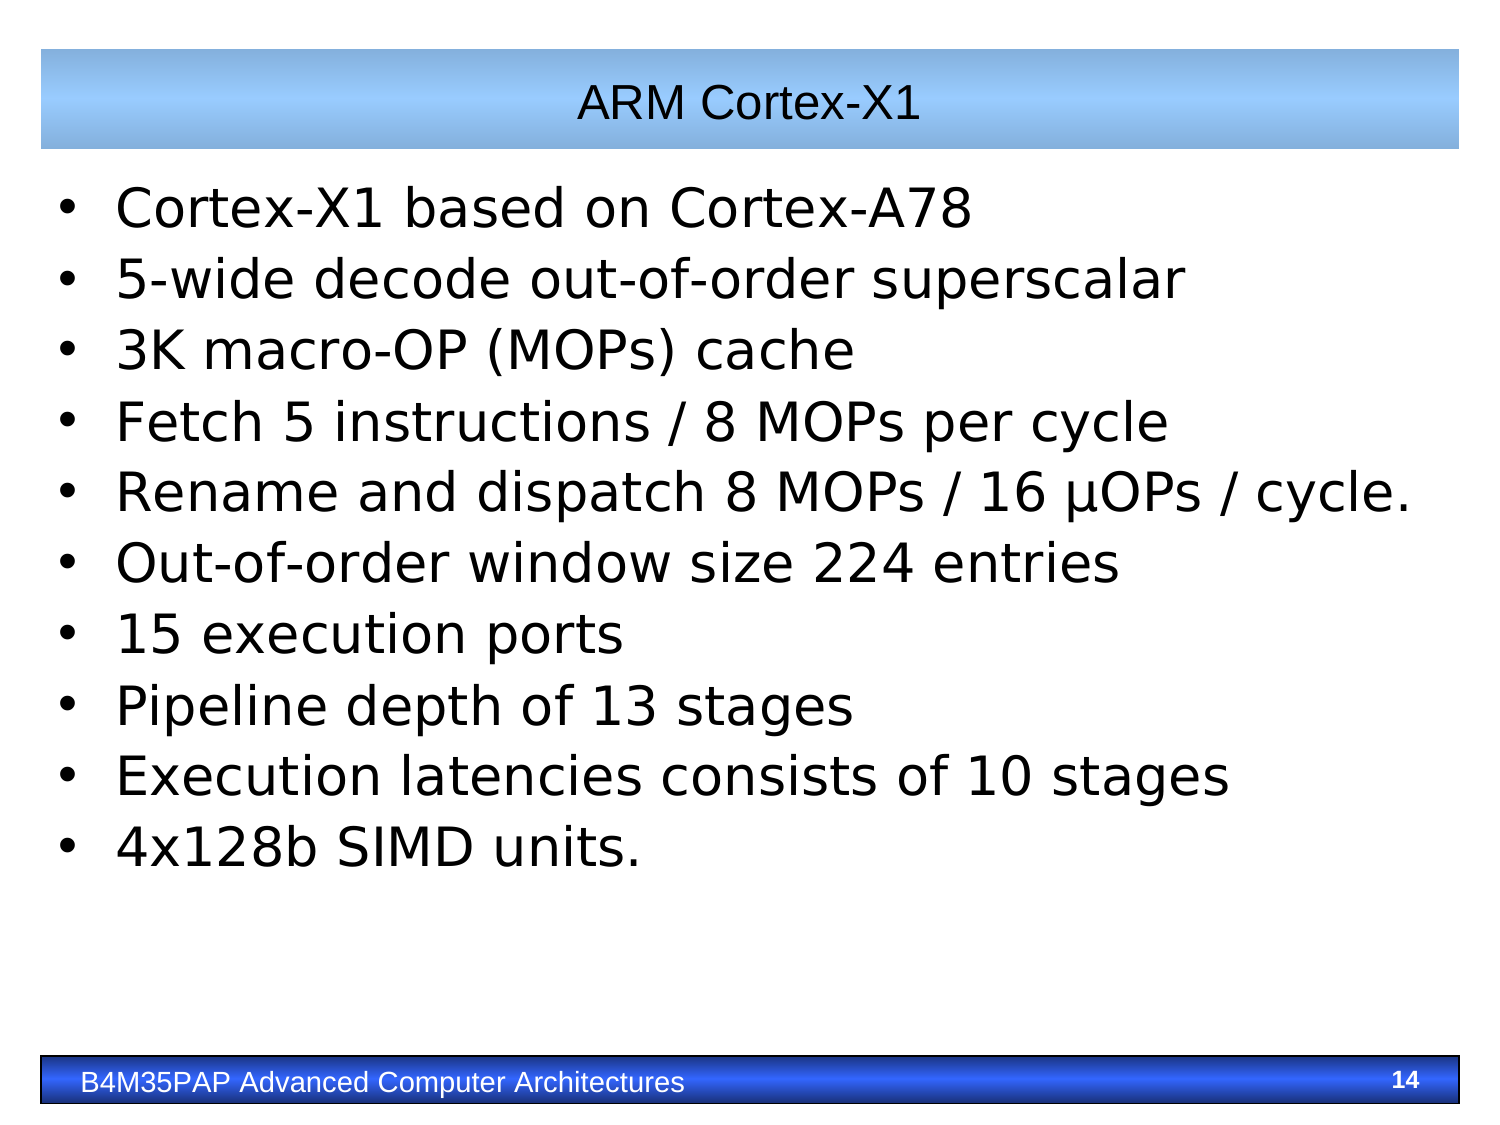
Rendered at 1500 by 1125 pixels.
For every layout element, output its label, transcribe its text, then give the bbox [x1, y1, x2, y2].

list Cortex-X1 based on Cortex-A78 5-wide decode out-of-order superscalar 3K macro-OP (MOPs) cache Fetch 5 instructions / 8 MOPs per cycle Rename and dispatch 8 MOPs / 16 µOPs / cycle. Out-of-order window size 224 entries 15 execution ports Pipeline depth of 13 stages Execution latencies consists of 10 stages 4x128b SIMD units. [44, 166, 1458, 1045]
title ARM Cortex-X1 [41, 49, 1459, 149]
